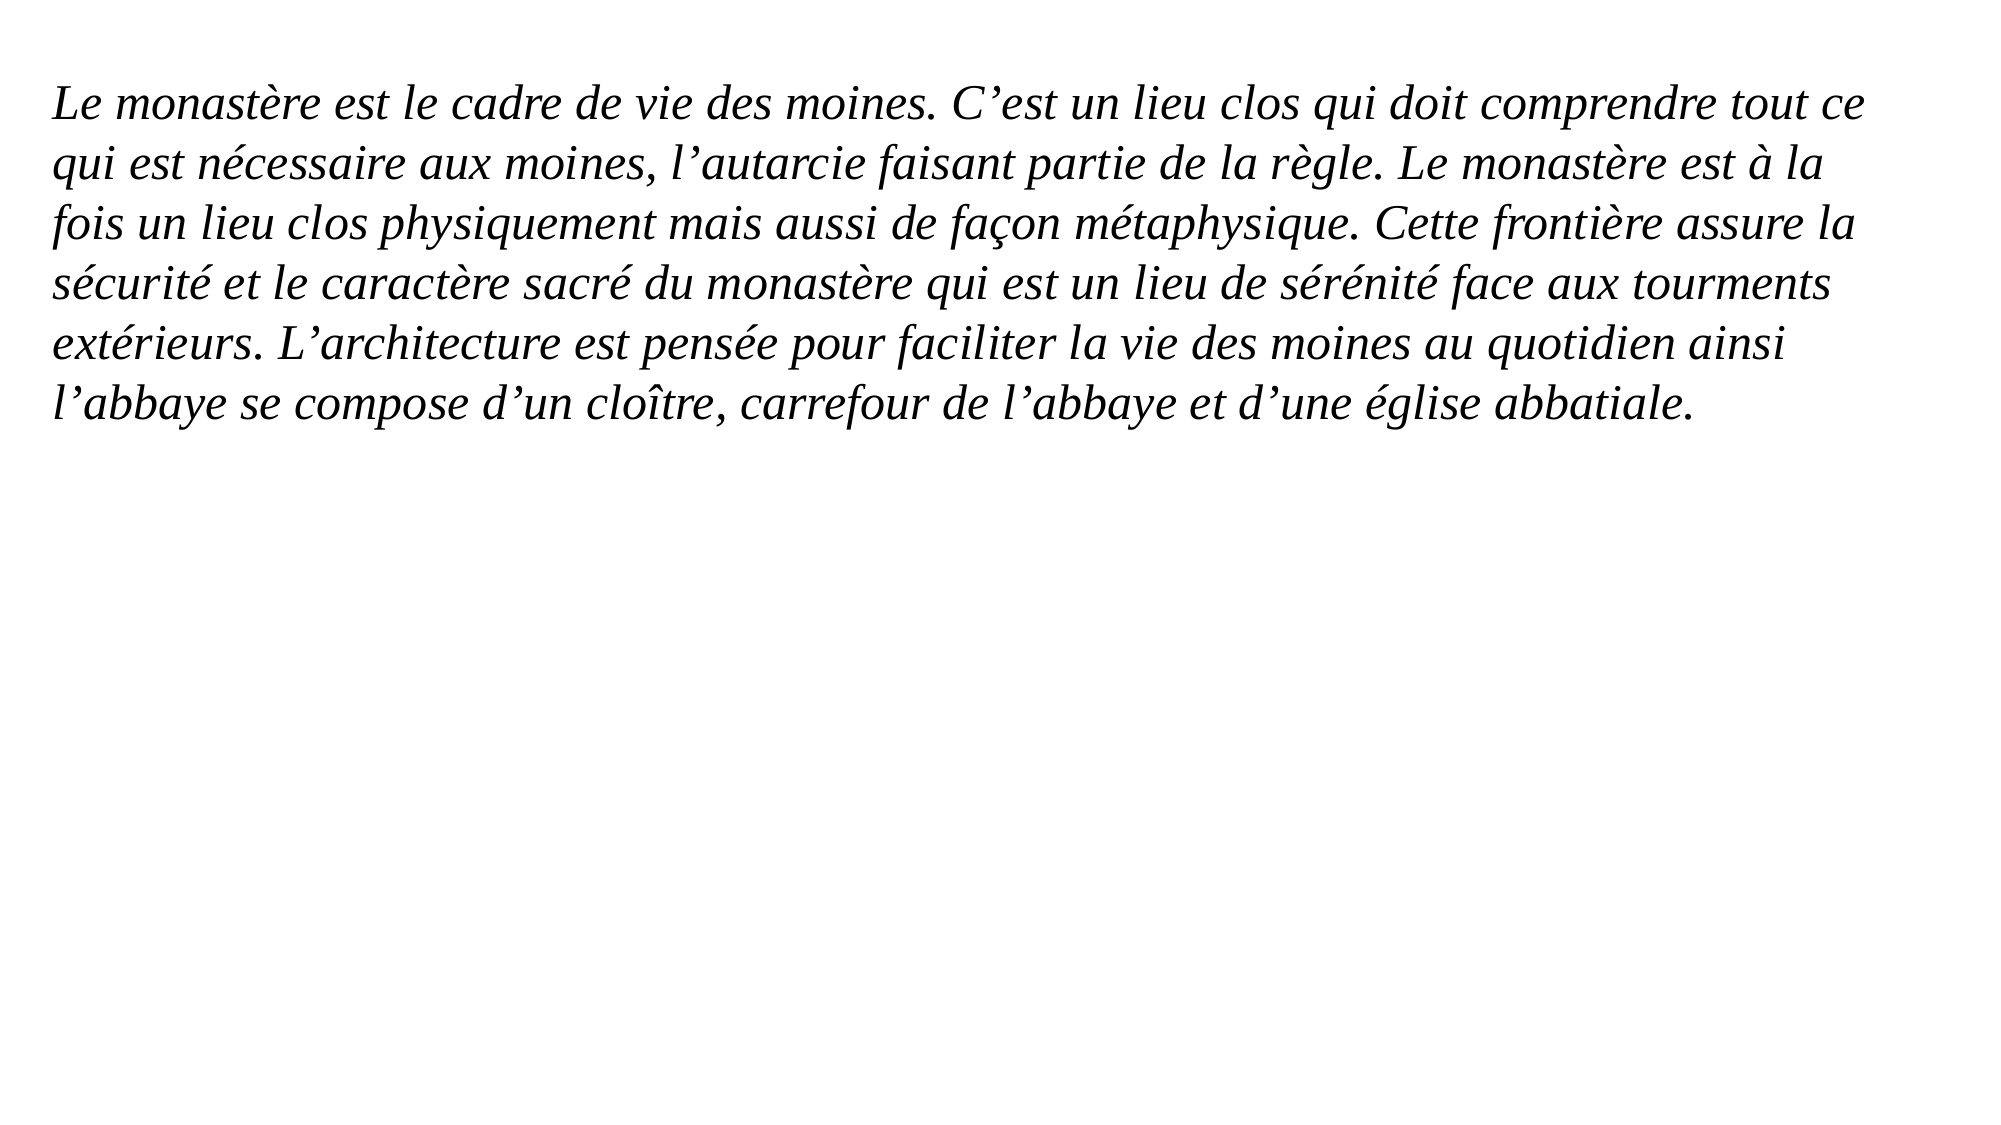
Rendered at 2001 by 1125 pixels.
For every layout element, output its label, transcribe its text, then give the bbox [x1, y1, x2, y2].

text_box Le monastère est le cadre de vie des moines. C’est un lieu clos qui doit comprendre tout ce qui est nécessaire aux moines, l’autarcie faisant partie de la règle. Le monastère est à la fois un lieu clos physiquement mais aussi de façon métaphysique. Cette frontière assure la sécurité et le caractère sacré du monastère qui est un lieu de sérénité face aux tourments extérieurs. L’architecture est pensée pour faciliter la vie des moines au quotidien ainsi l’abbaye se compose d’un cloître, carrefour de l’abbaye et d’une église abbatiale. [37, 62, 1884, 441]
